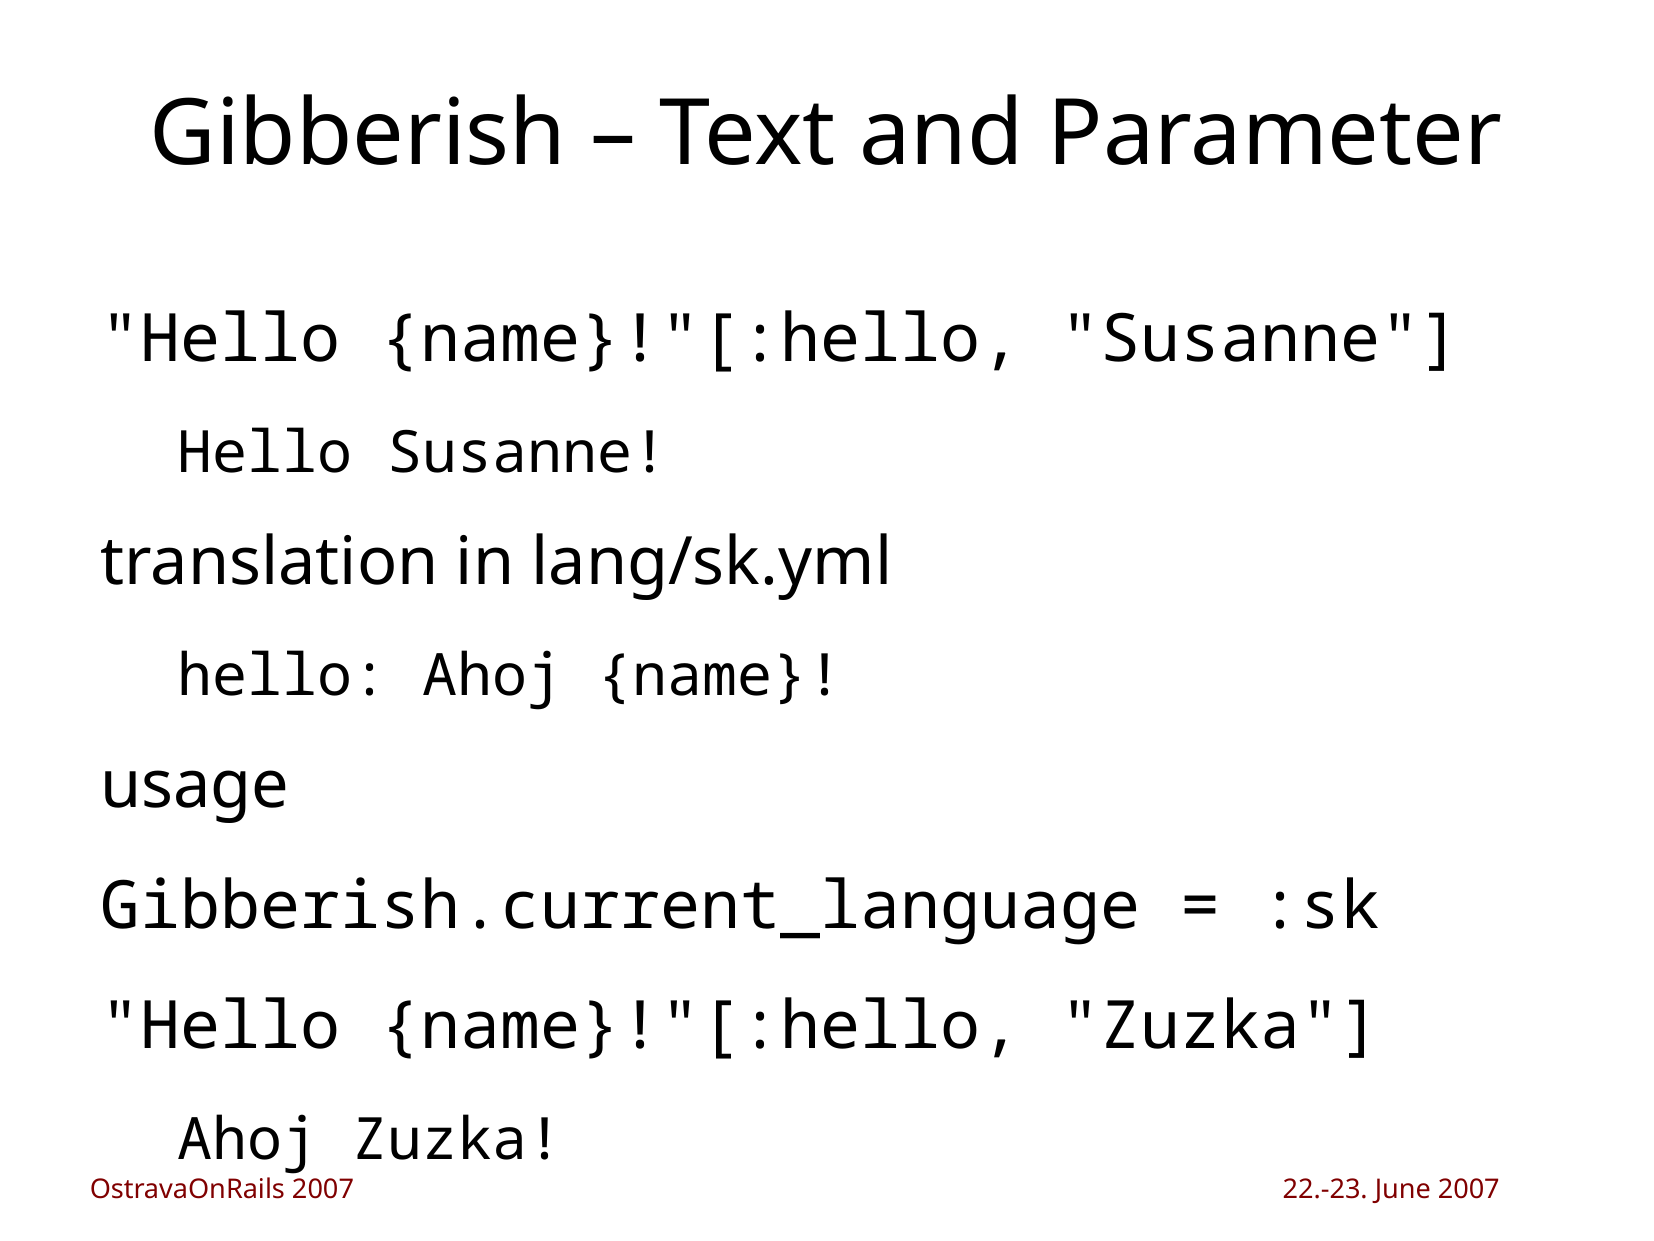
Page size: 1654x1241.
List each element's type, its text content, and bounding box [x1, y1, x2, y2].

list "Hello {name}!"[:hello, "Susanne"] Hello Susanne! translation in lang/sk.yml hello: Ahoj {name}! usage Gibberish.current_language = :sk "Hello {name}!"[:hello, "Zuzka"] Ahoj Zuzka! [82, 290, 1571, 1094]
title Gibberish – Text and Parameter [82, 33, 1571, 226]
